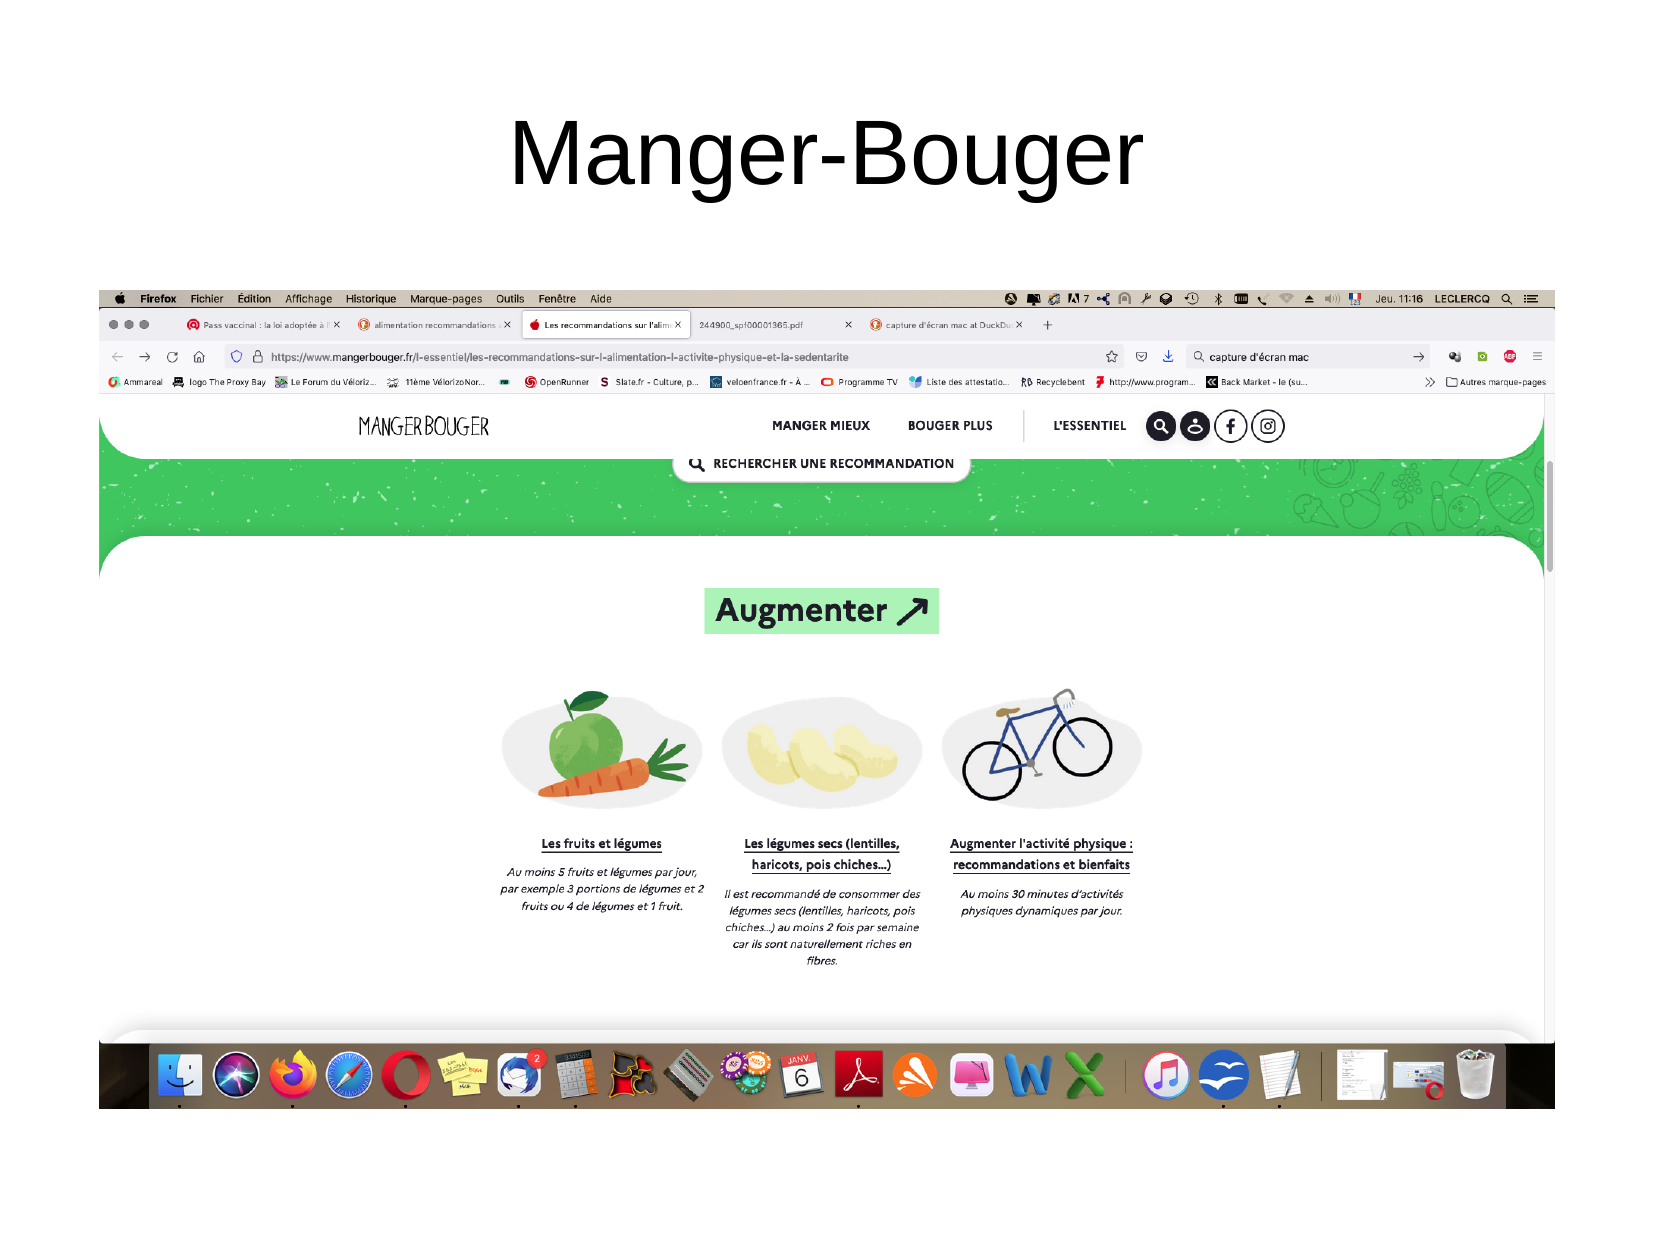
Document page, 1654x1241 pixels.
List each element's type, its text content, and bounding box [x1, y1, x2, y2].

title Manger-Bouger [82, 49, 1571, 257]
picture [99, 290, 1555, 1109]
